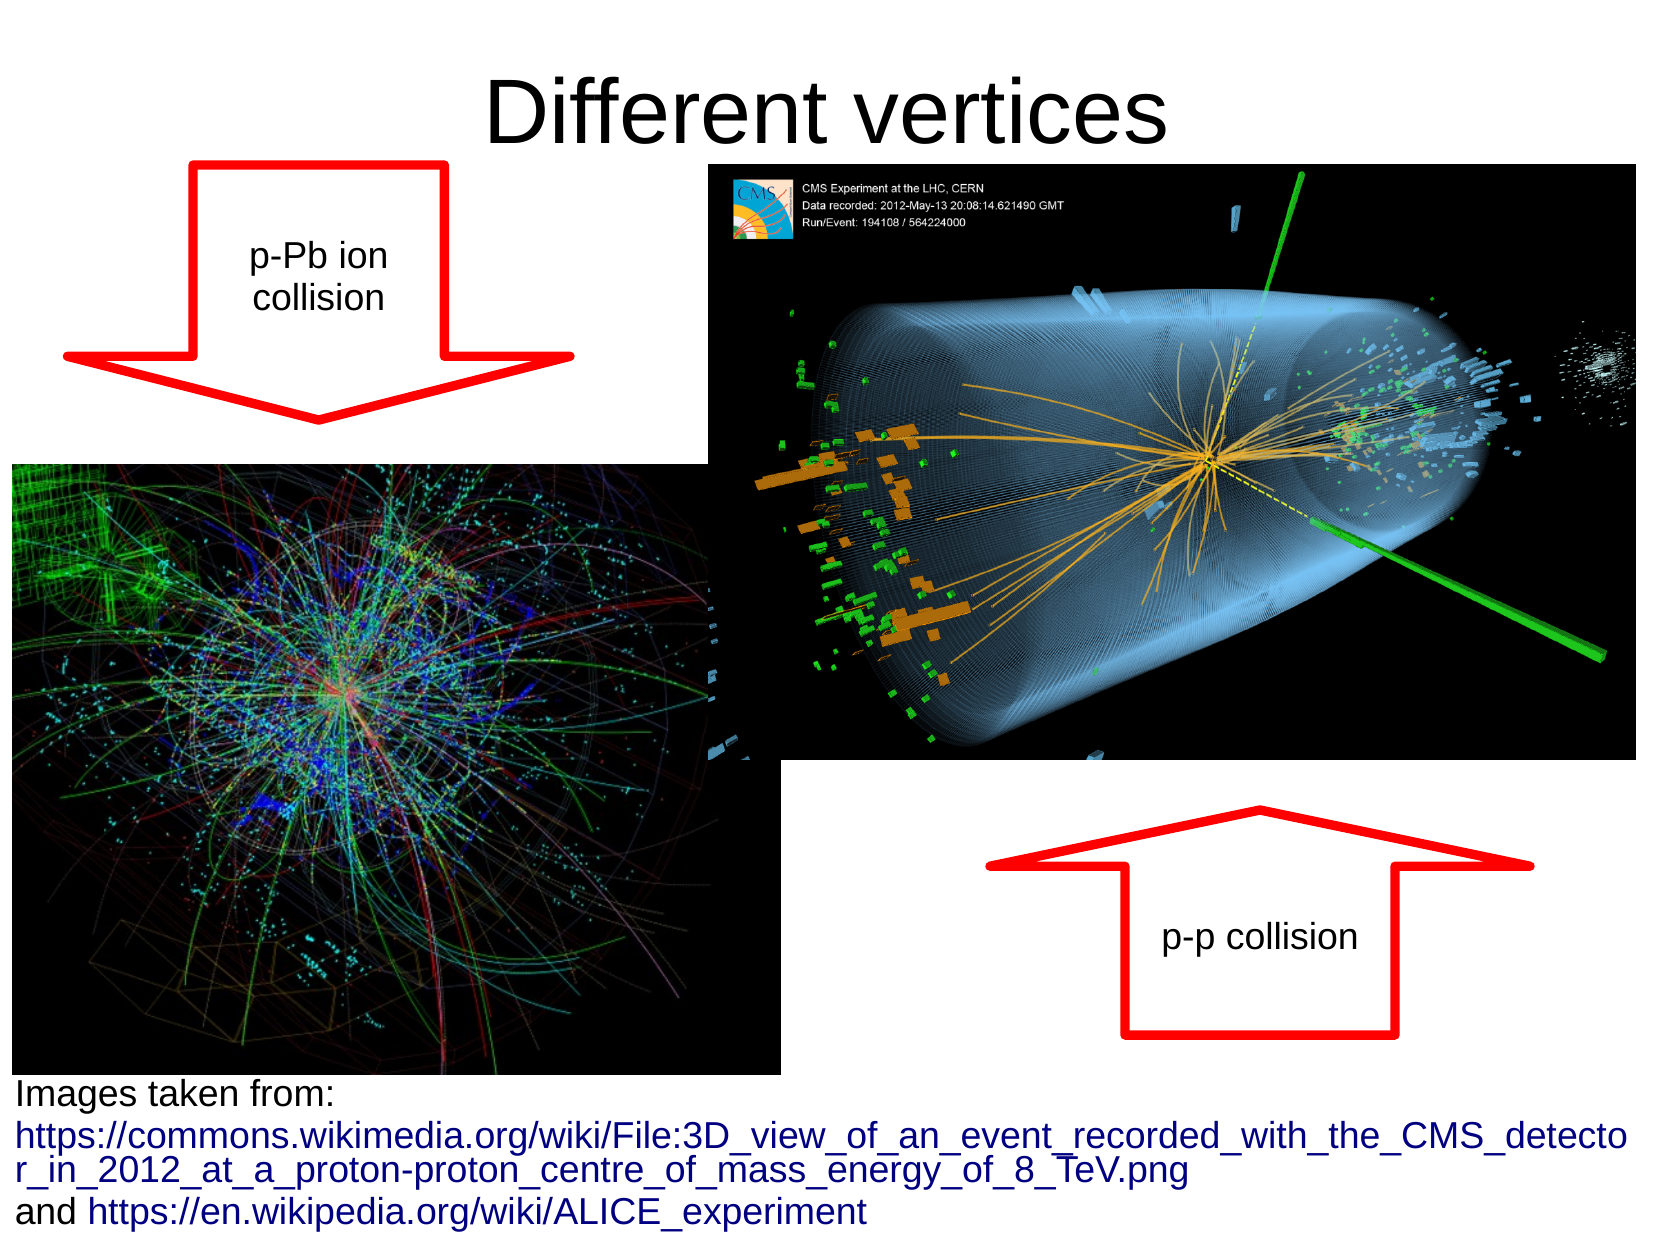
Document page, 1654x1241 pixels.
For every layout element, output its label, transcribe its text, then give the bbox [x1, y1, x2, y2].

text_box p-p collision [990, 810, 1531, 1036]
text_box Images taken from:https://commons.wikimedia.org/wiki/File:3D_view_of_an_event_recorded_with_the_CMS_detector_in_2012_at_a_proton-proton_centre_of_mass_energy_of_8_TeV.pngand https://en.wikipedia.org/wiki/ALICE_experiment [0, 1065, 1654, 1241]
picture [12, 164, 1636, 1065]
text_box p-Pb ion collision [67, 165, 571, 421]
title Different vertices [82, 8, 1571, 216]
